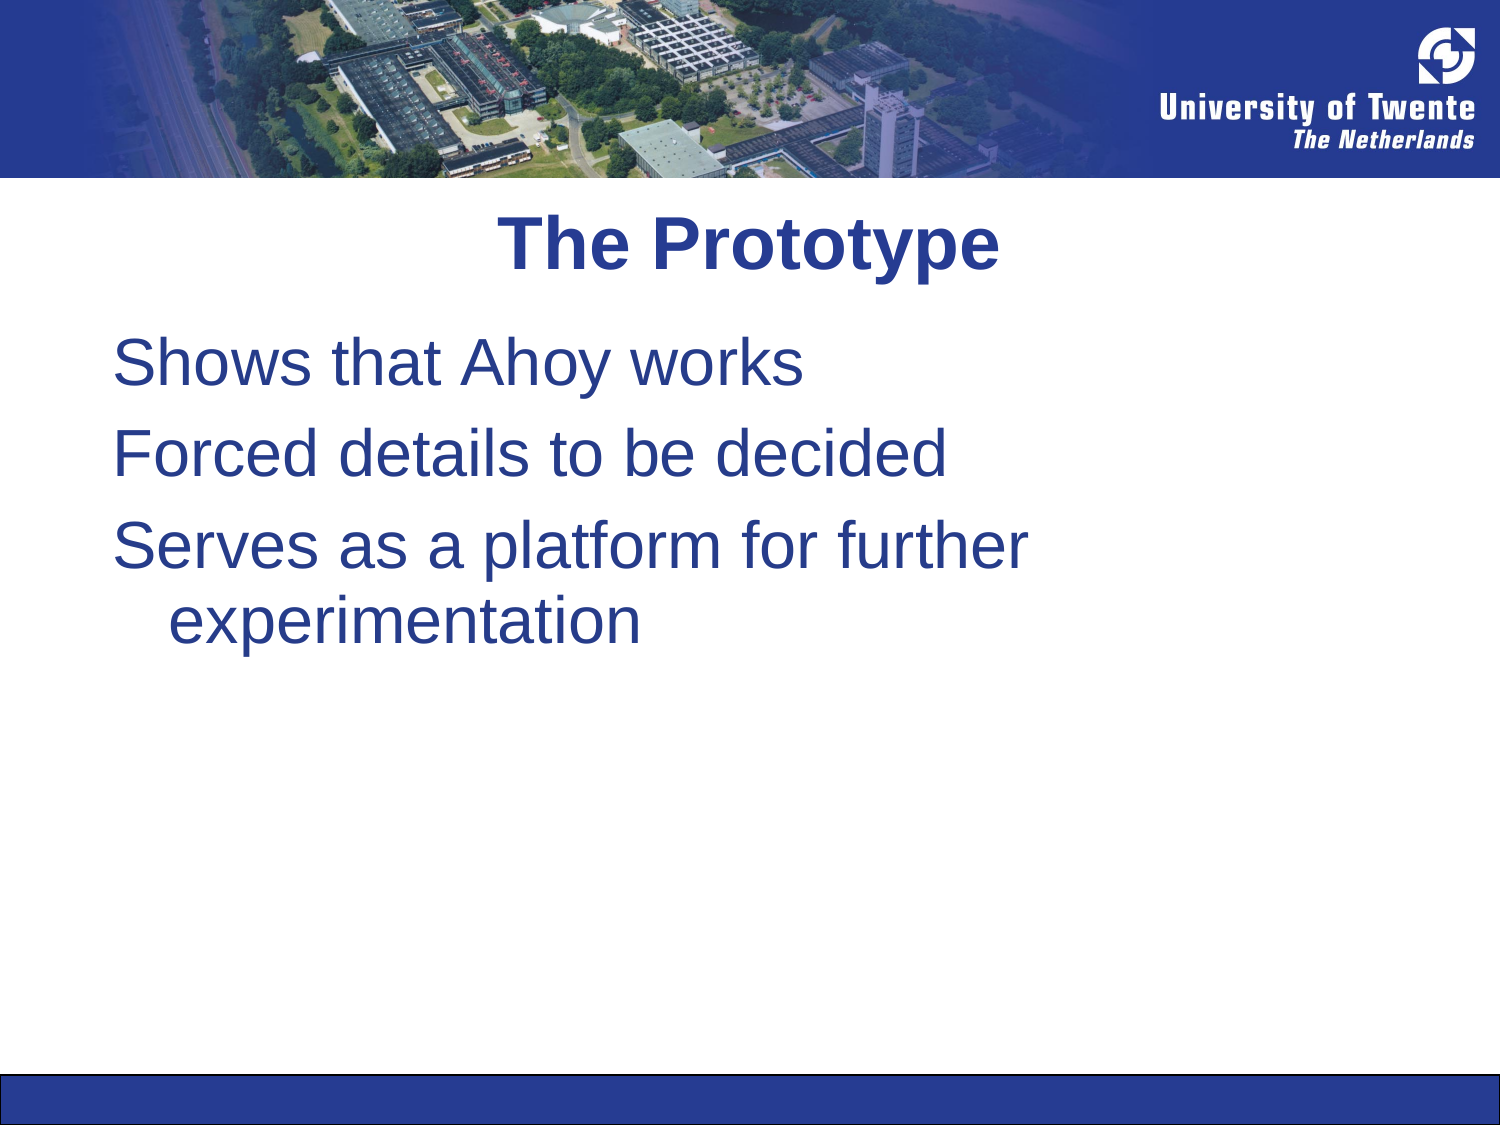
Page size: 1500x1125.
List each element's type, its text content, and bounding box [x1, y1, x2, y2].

title The Prototype [112, 187, 1388, 301]
picture [0, 0, 1500, 178]
list Shows that Ahoy works Forced details to be decided Serves as a platform for further experimentation [112, 324, 1388, 1001]
